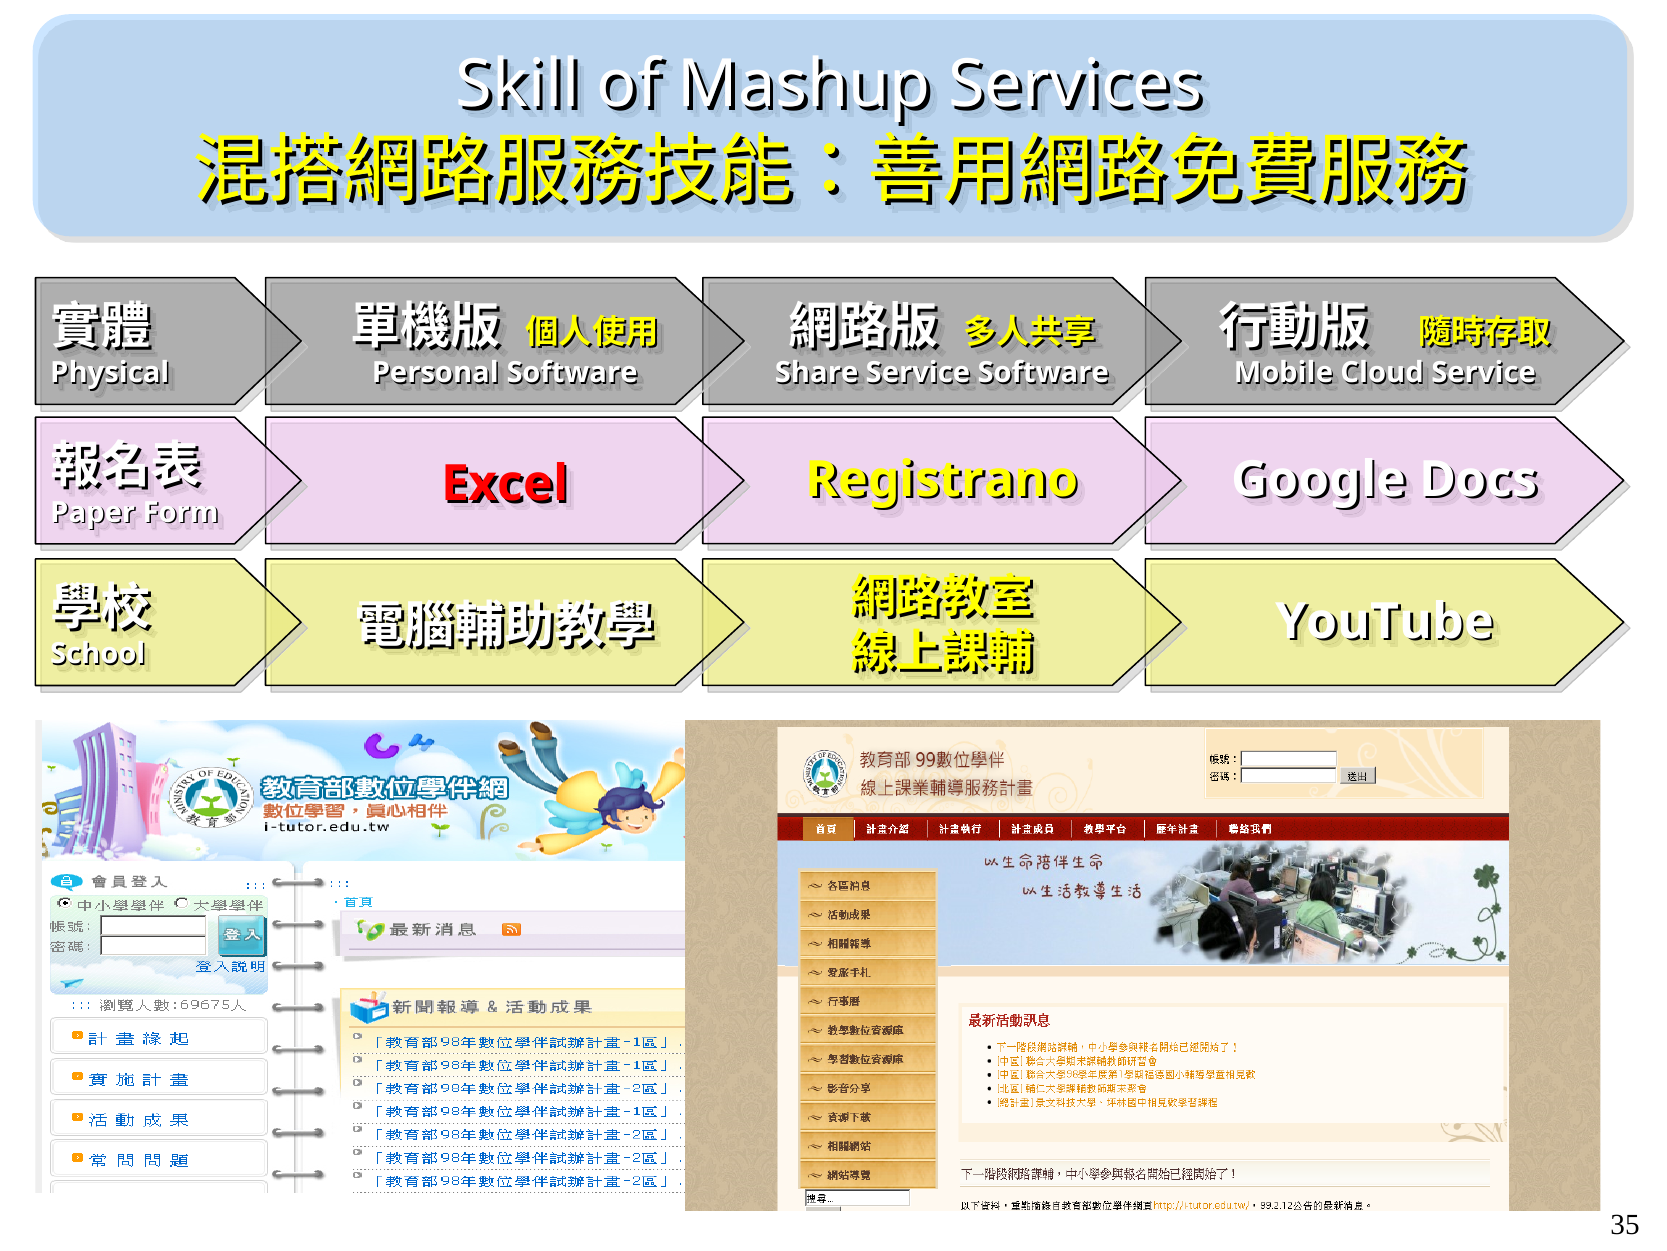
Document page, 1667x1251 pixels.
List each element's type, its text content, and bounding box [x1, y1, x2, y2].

text_box 行動版 隨時存取 Mobile Cloud Service [1145, 277, 1625, 405]
text_box 報名表 Paper Form [35, 417, 302, 544]
text_box Excel [265, 417, 744, 544]
text_box 網路教室 線上課輔 [702, 558, 1182, 686]
text_box Registrano [702, 417, 1182, 544]
text_box 電腦輔助教學 [265, 558, 744, 686]
text_box Skill of Mashup Services 混搭網路服務技能：善用網路免費服務 [32, 14, 1628, 237]
text_box Google Docs [1145, 417, 1624, 544]
text_box 學校 School [35, 558, 302, 686]
text_box 網路版 多人共享 Share Service Software [702, 277, 1182, 405]
text_box 實體 Physical [35, 277, 302, 405]
text_box 單機版 個人使用 Personal Software [265, 277, 745, 405]
picture [35, 720, 1601, 1211]
text_box YouTube [1145, 558, 1624, 686]
